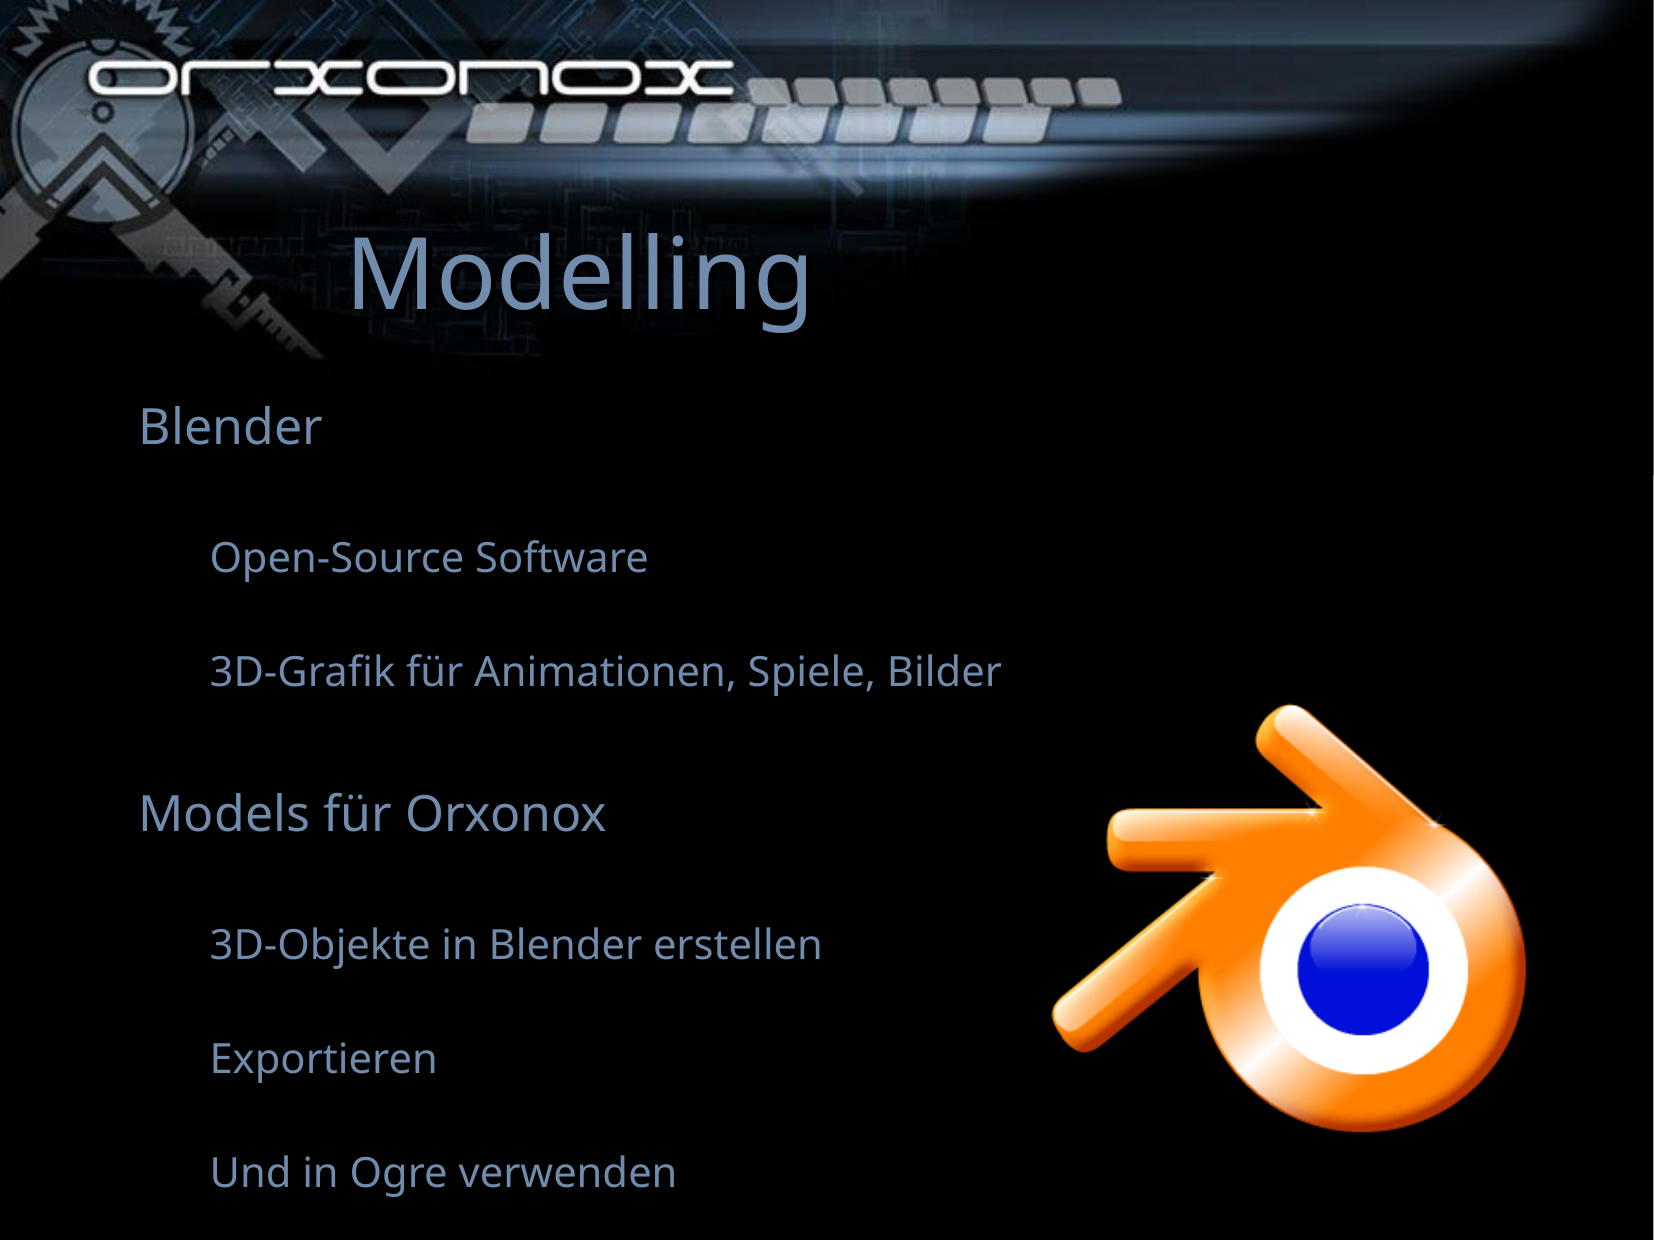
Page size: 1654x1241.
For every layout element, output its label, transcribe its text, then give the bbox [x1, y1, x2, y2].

text_box Blender Open-Source Software 3D-Grafik für Animationen, Spiele, Bilder Models für Orxonox 3D-Objekte in Blender erstellen Exportieren Und in Ogre verwenden [88, 383, 1063, 1153]
text_box Modelling [330, 194, 1306, 250]
picture [1063, 679, 1534, 1148]
picture [0, 0, 1654, 475]
